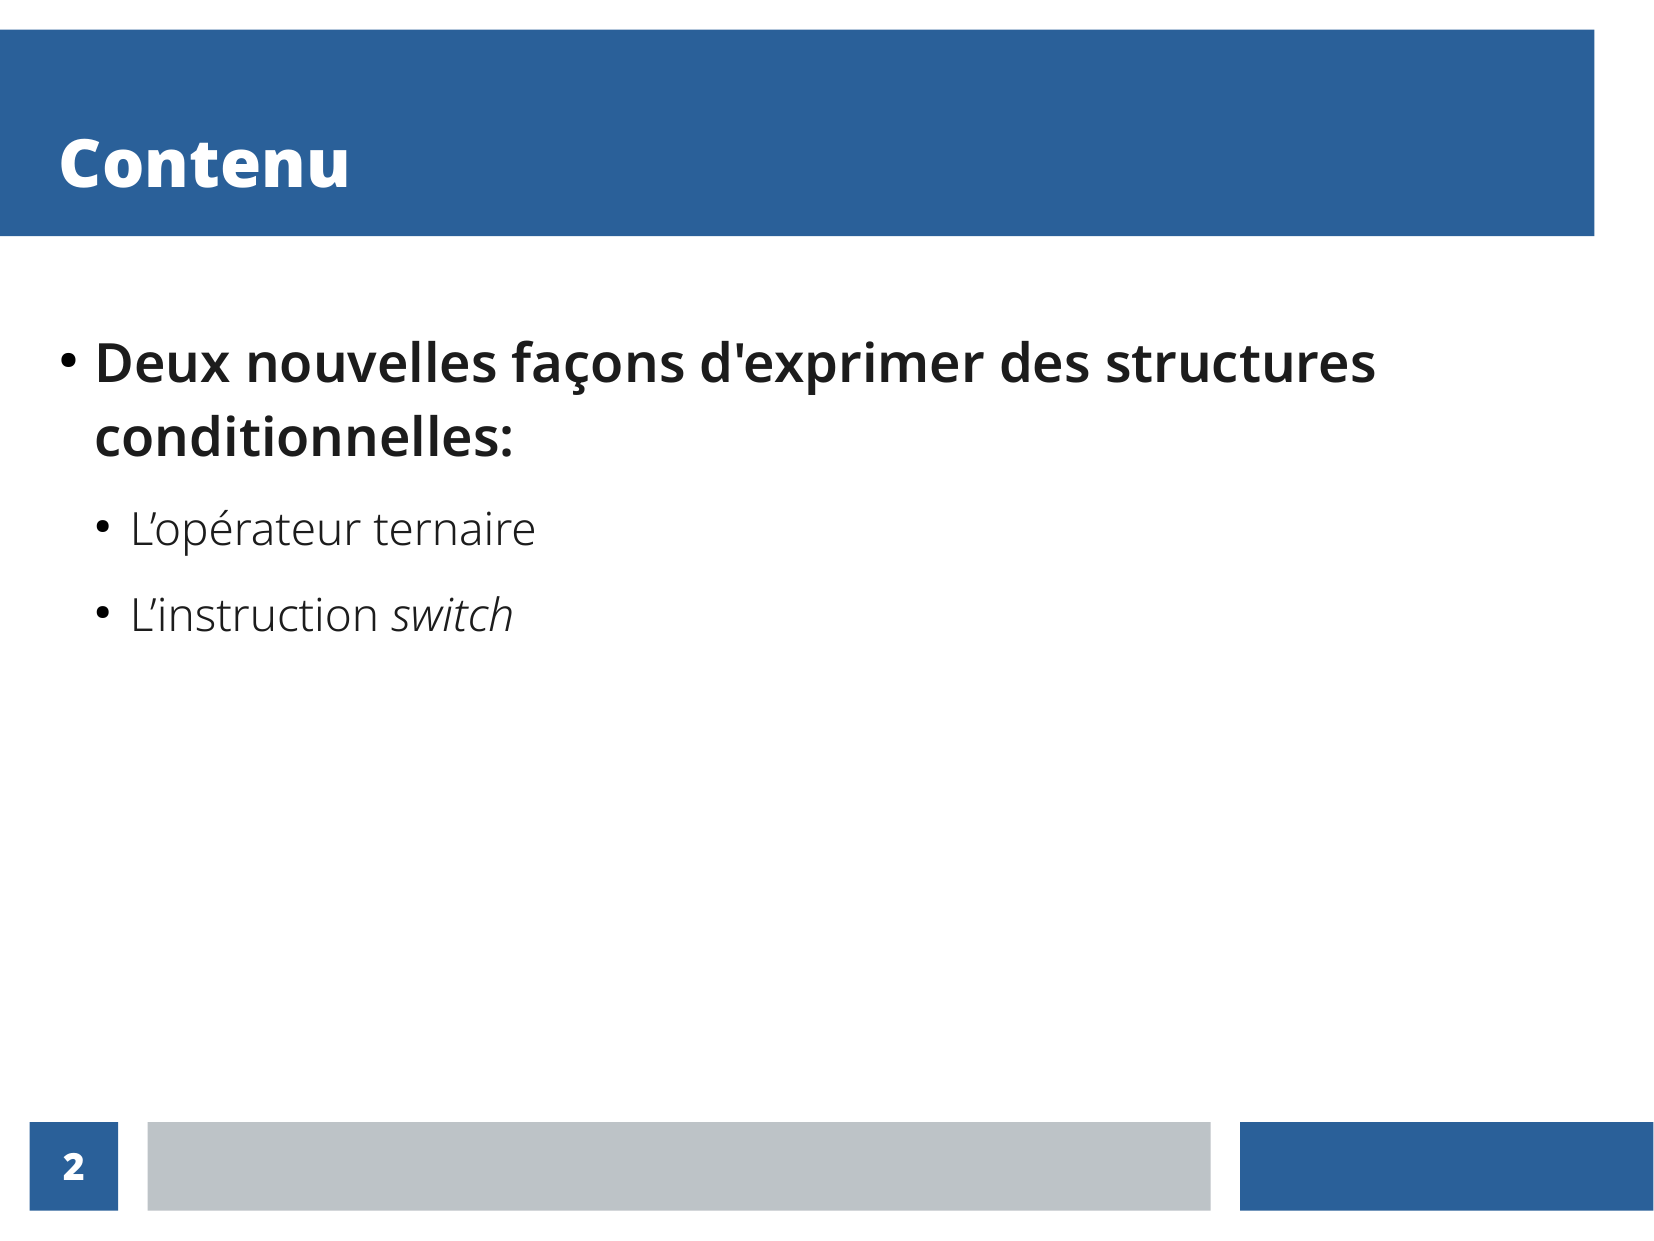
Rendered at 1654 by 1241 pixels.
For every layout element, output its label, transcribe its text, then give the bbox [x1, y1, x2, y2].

title Contenu [59, 59, 1595, 207]
list Deux nouvelles façons d'exprimer des structures conditionnelles: L’opérateur ternaire L’instruction switch [59, 324, 1565, 1093]
